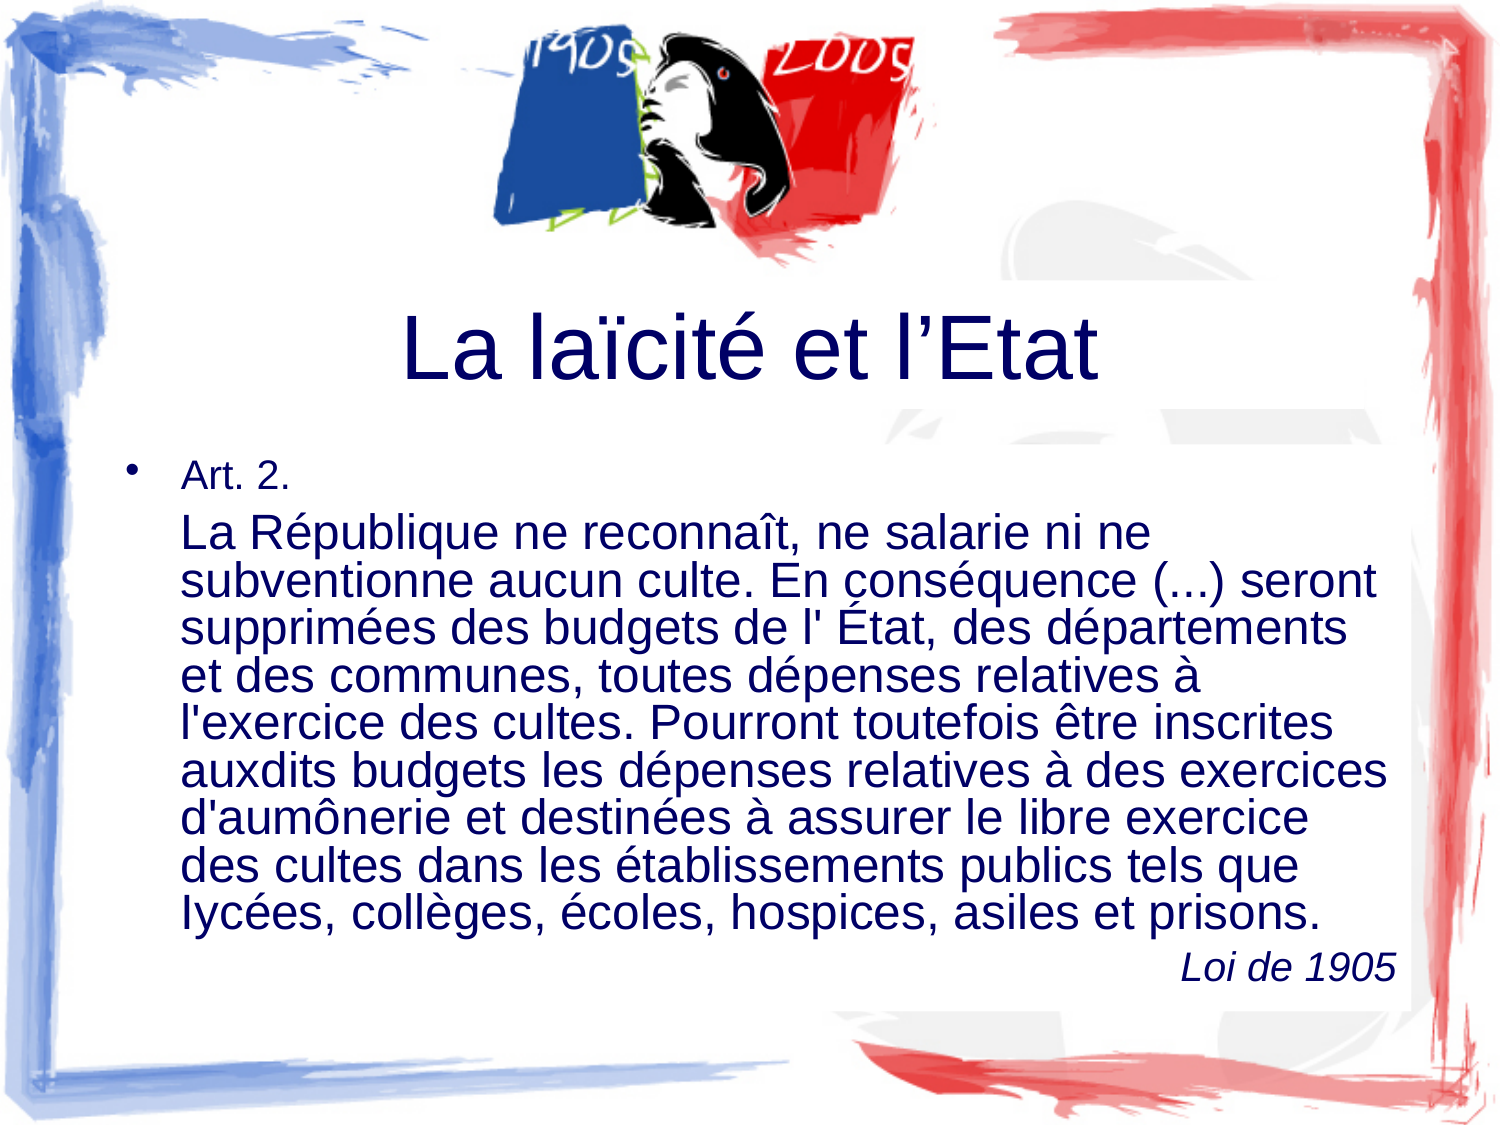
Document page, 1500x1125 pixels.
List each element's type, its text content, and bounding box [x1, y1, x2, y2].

title La laïcité et l’Etat [135, 280, 1365, 409]
list Art. 2. La République ne reconnaît, ne salarie ni ne subventionne aucun culte. En conséquence (...) seront supprimées des budgets de l' État, des départements et des communes, toutes dépenses relatives à l'exercice des cultes. Pourront toutefois être inscrites auxdits budgets les dépenses relatives à des exercices d'aumônerie et destinées à assurer le libre exercice des cultes dans les établissements publics tels que Iycées, collèges, écoles, hospices, asiles et prisons. Loi de 1905 [110, 444, 1412, 1012]
picture [0, 0, 1500, 1125]
